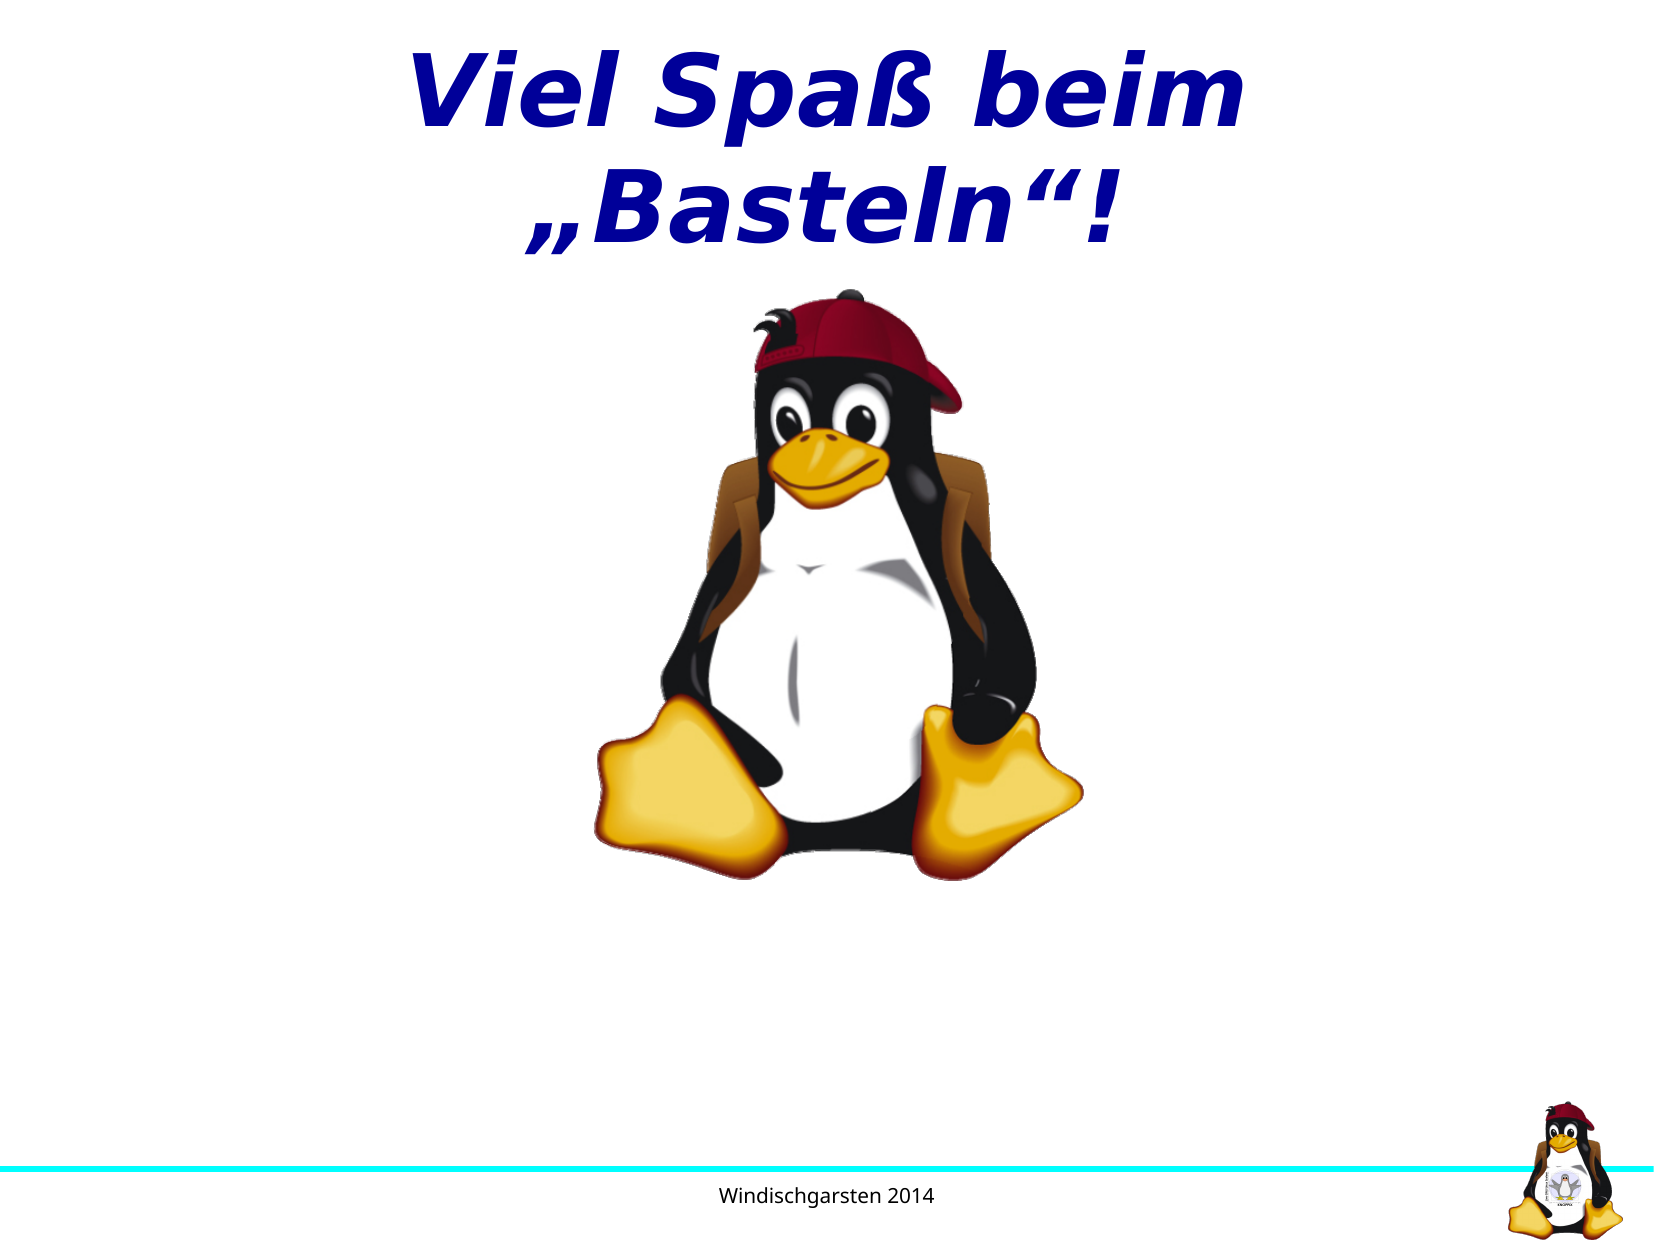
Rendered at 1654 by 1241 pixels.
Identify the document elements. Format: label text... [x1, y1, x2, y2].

picture [582, 283, 1093, 886]
title Viel Spaß beim „Basteln“! [121, 33, 1534, 267]
picture [1505, 1100, 1625, 1241]
